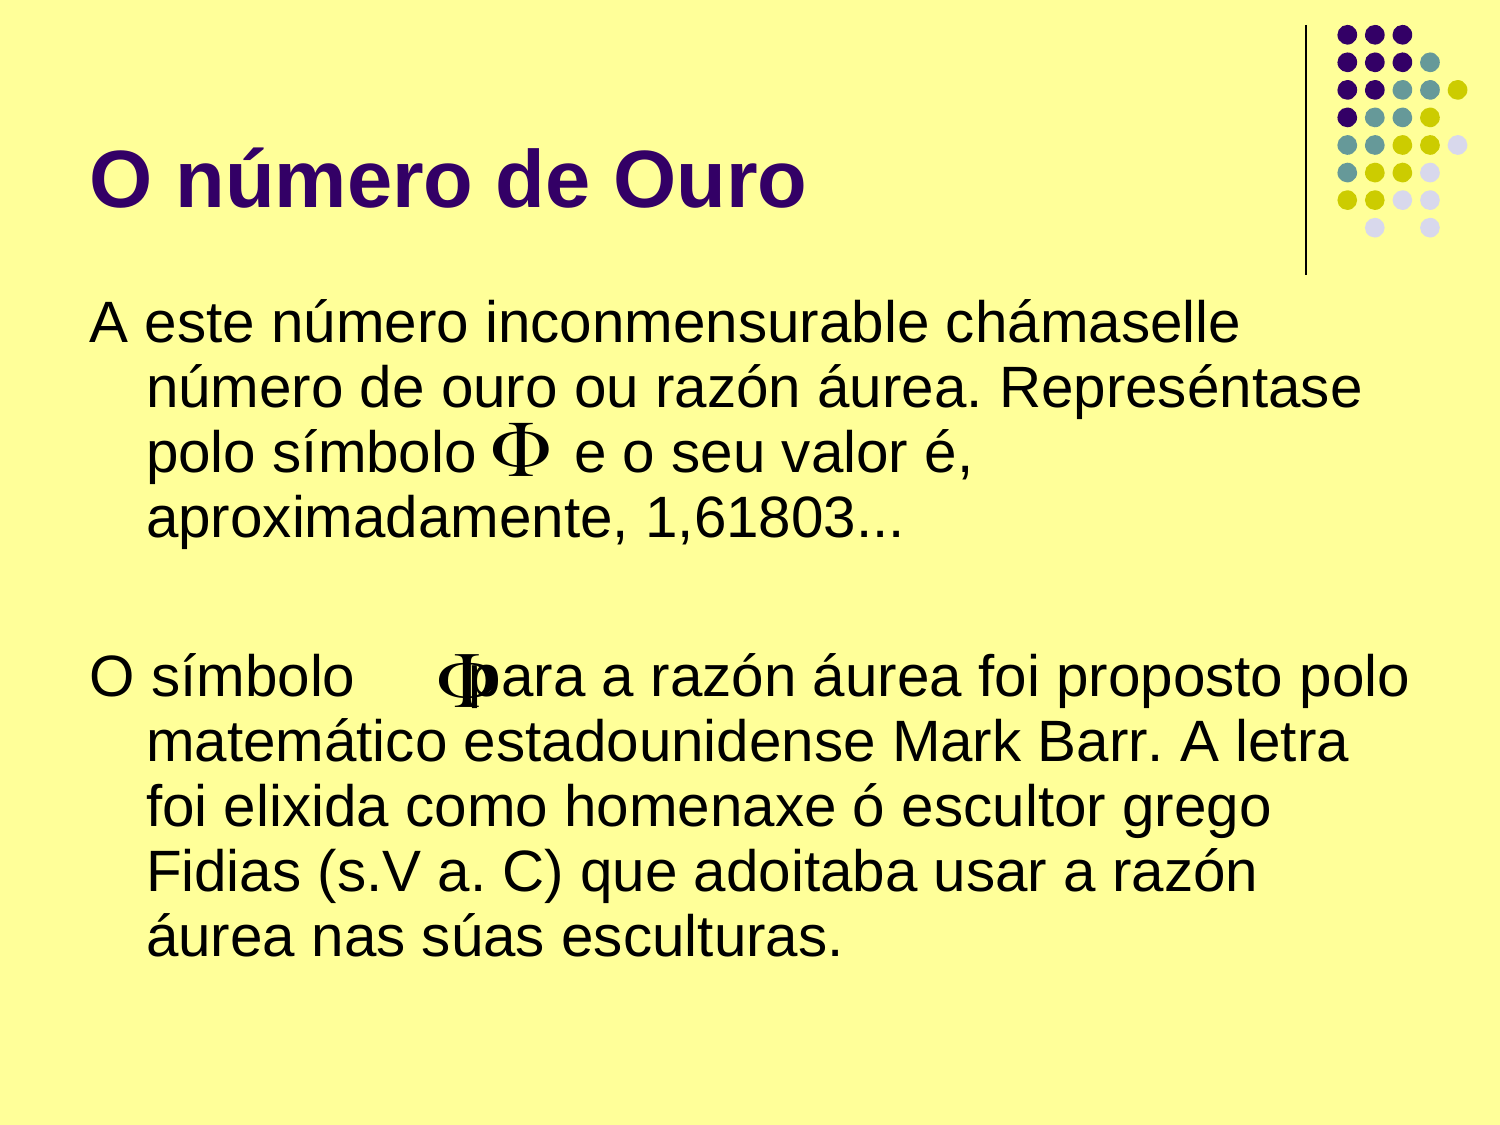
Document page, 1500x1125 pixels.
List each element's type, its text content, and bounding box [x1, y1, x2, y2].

chart [425, 639, 514, 721]
list A este número inconmensurable chámaselle número de ouro ou razón áurea. Represéntase polo símbolo e o seu valor é, aproximadamente, 1,61803... O símbolo para a razón áurea foi proposto polo matemático estadounidense Mark Barr. A letra foi elixida como homenaxe ó escultor grego Fidias (s.V a. C) que adoitaba usar a razón áurea nas súas esculturas. [75, 282, 1438, 1063]
title O número de Ouro [74, 20, 1313, 233]
chart [479, 409, 567, 491]
